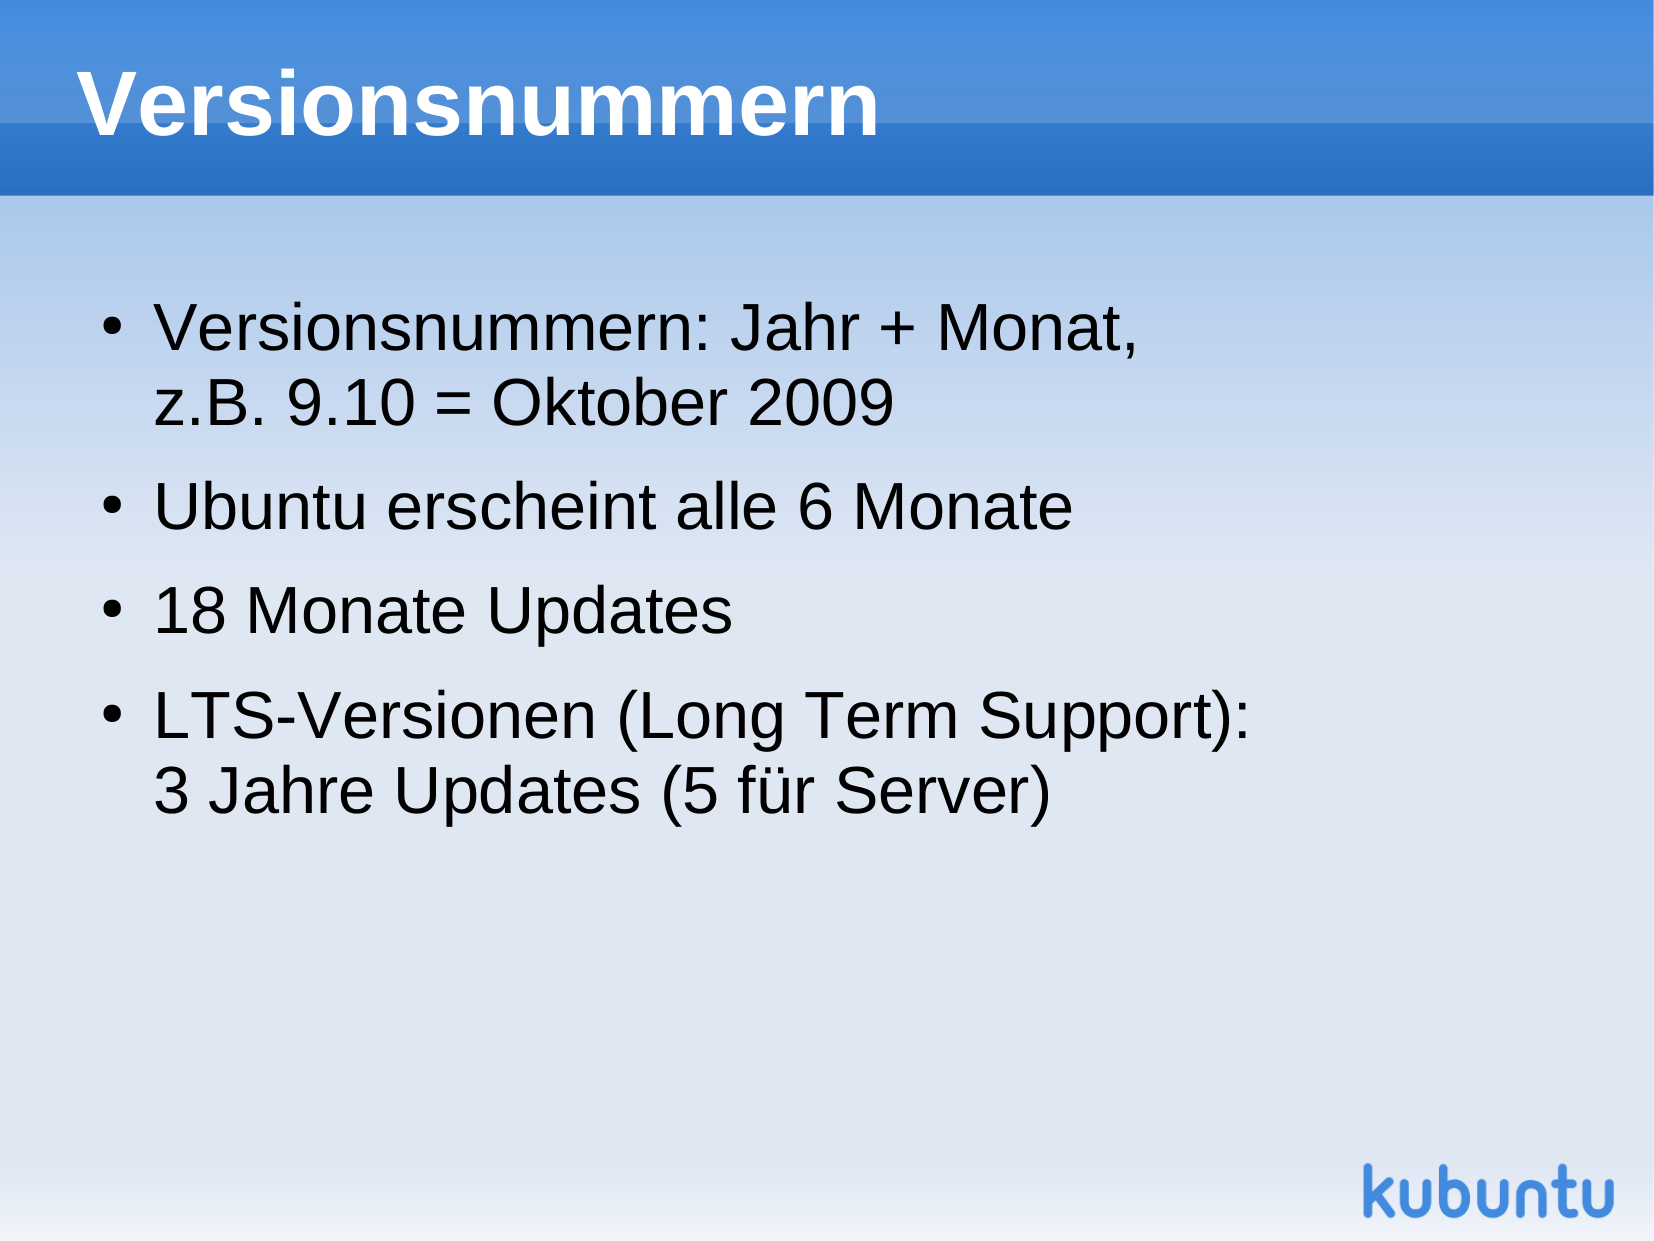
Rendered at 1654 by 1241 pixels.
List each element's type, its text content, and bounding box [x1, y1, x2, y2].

title Versionsnummern [76, 0, 1565, 208]
picture [0, 0, 1654, 1241]
list Versionsnummern: Jahr + Monat, z.B. 9.10 = Oktober 2009 Ubuntu erscheint alle 6 Monate 18 Monate Updates LTS-Versionen (Long Term Support): 3 Jahre Updates (5 für Server) [82, 290, 1571, 1109]
